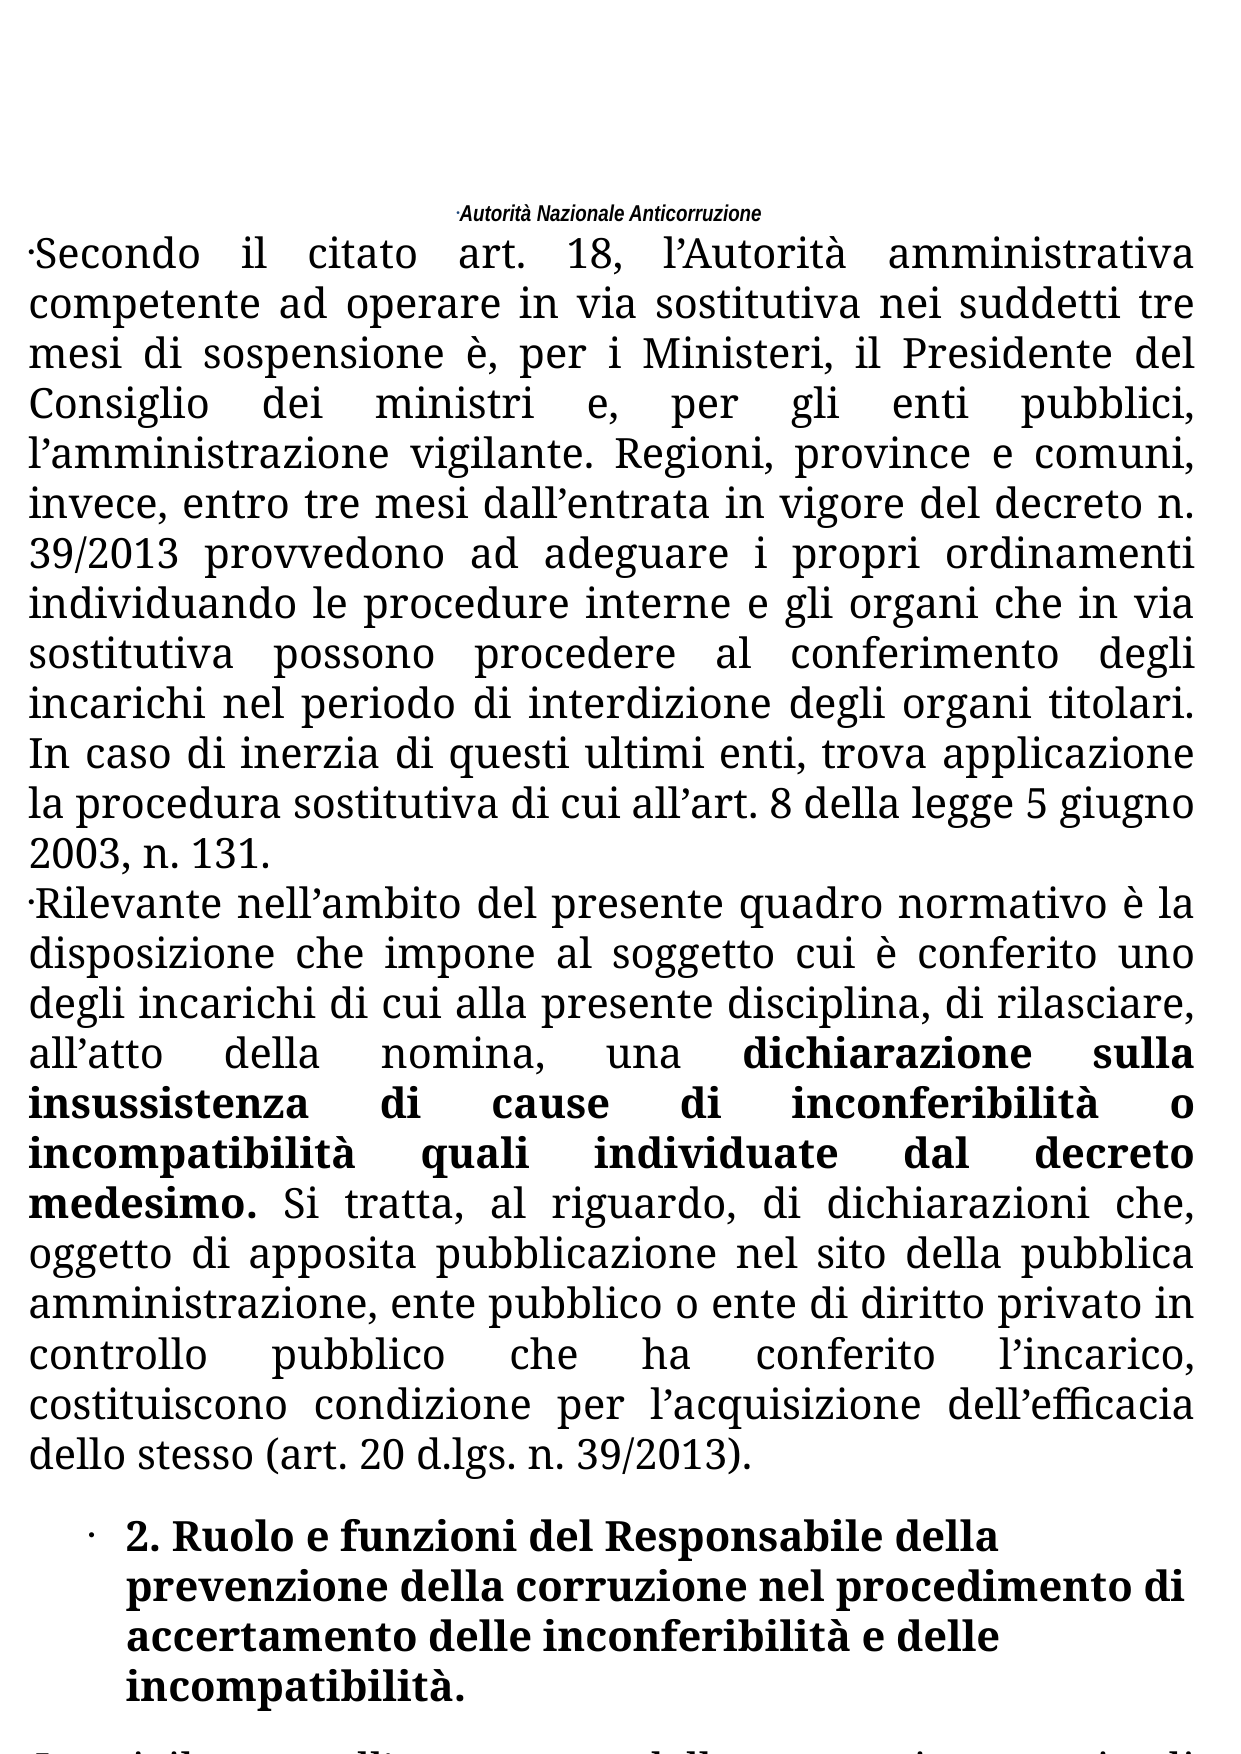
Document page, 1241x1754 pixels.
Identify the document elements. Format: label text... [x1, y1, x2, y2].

list Autorità Nazionale Anticorruzione Secondo il citato art. 18, l’Autorità amministrativa competente ad operare in via sostitutiva nei suddetti tre mesi di sospensione è, per i Ministeri, il Presidente del Consiglio dei ministri e, per gli enti pubblici, l’amministrazione vigilante. Regioni, province e comuni, invece, entro tre mesi dall’entrata in vigore del decreto n. 39/2013 provvedono ad adeguare i propri ordinamenti individuando le procedure interne e gli organi che in via sostitutiva possono procedere al conferimento degli incarichi nel periodo di interdizione degli organi titolari. In caso di inerzia di questi ultimi enti, trova applicazione la procedura sostitutiva di cui all’art. 8 della legge 5 giugno 2003, n. 131. Rilevante nell’ambito del presente quadro normativo è la disposizione che impone al soggetto cui è conferito uno degli incarichi di cui alla presente disciplina, di rilasciare, all’atto della nomina, una dichiarazione sulla insussistenza di cause di inconferibilità o incompatibilità quali individuate dal decreto medesimo. Si tratta, al riguardo, di dichiarazioni che, oggetto di apposita pubblicazione nel sito della pubblica amministrazione, ente pubblico o ente di diritto privato in controllo pubblico che ha conferito l’incarico, costituiscono condizione per l’acquisizione dell’efficacia dello stesso (art. 20 d.lgs. n. 39/2013). 2. Ruolo e funzioni del Responsabile della prevenzione della corruzione nel procedimento di accertamento delle inconferibilità e delle incompatibilità. La vigilanza sull’osservanza delle norme in materia di inconferibilità e incompatibilità è demandata al responsabile della prevenzione della corruzione e alla Autorità nazionale anticorruzione. Può parlarsi, pertanto, di una vigilanza interna, che è quella affidata al RPC di ciascuna amministrazione pubblica, ente pubblico e ente di diritto privato in controllo pubblico, e di una vigilanza esterna, condotta, invece, dall’Autorità nazionale anticorruzione. [20, 182, 1203, 1624]
